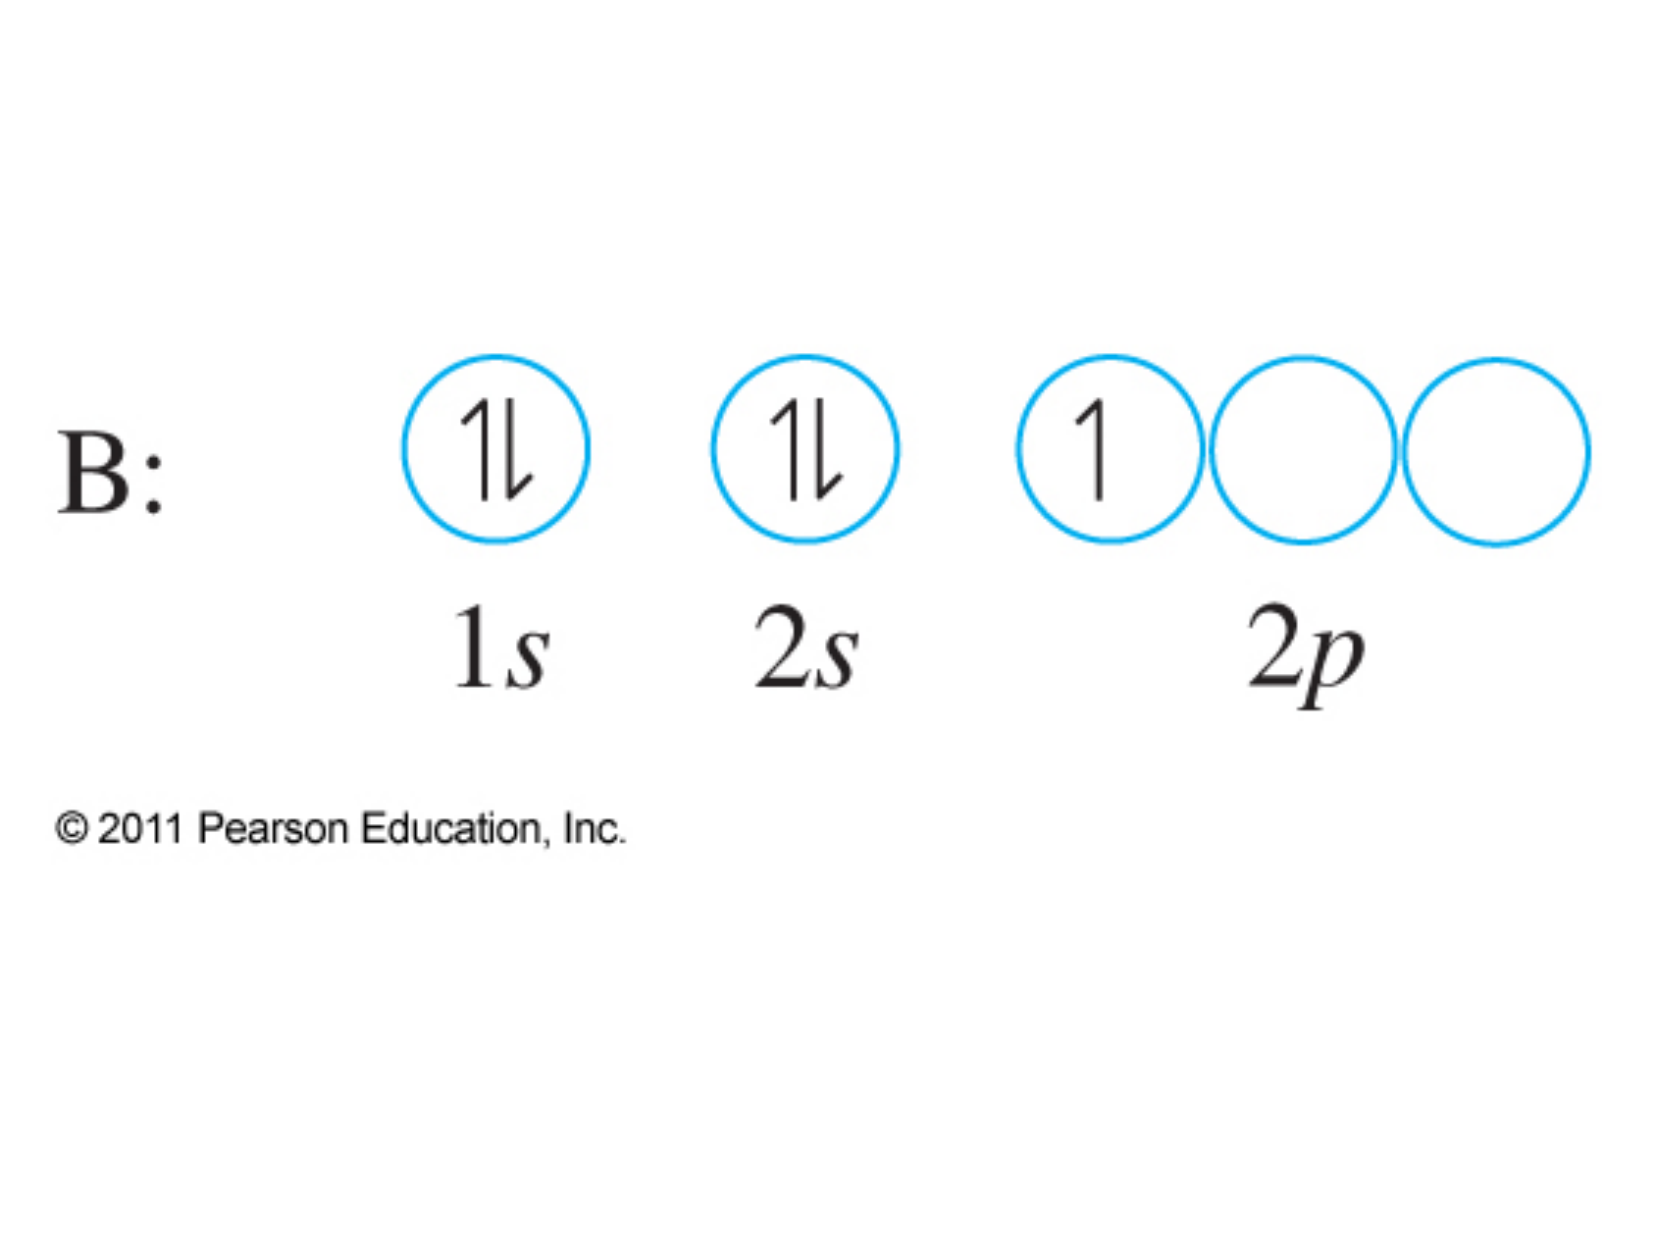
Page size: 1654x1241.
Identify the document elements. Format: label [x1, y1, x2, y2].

picture [0, 299, 1654, 941]
